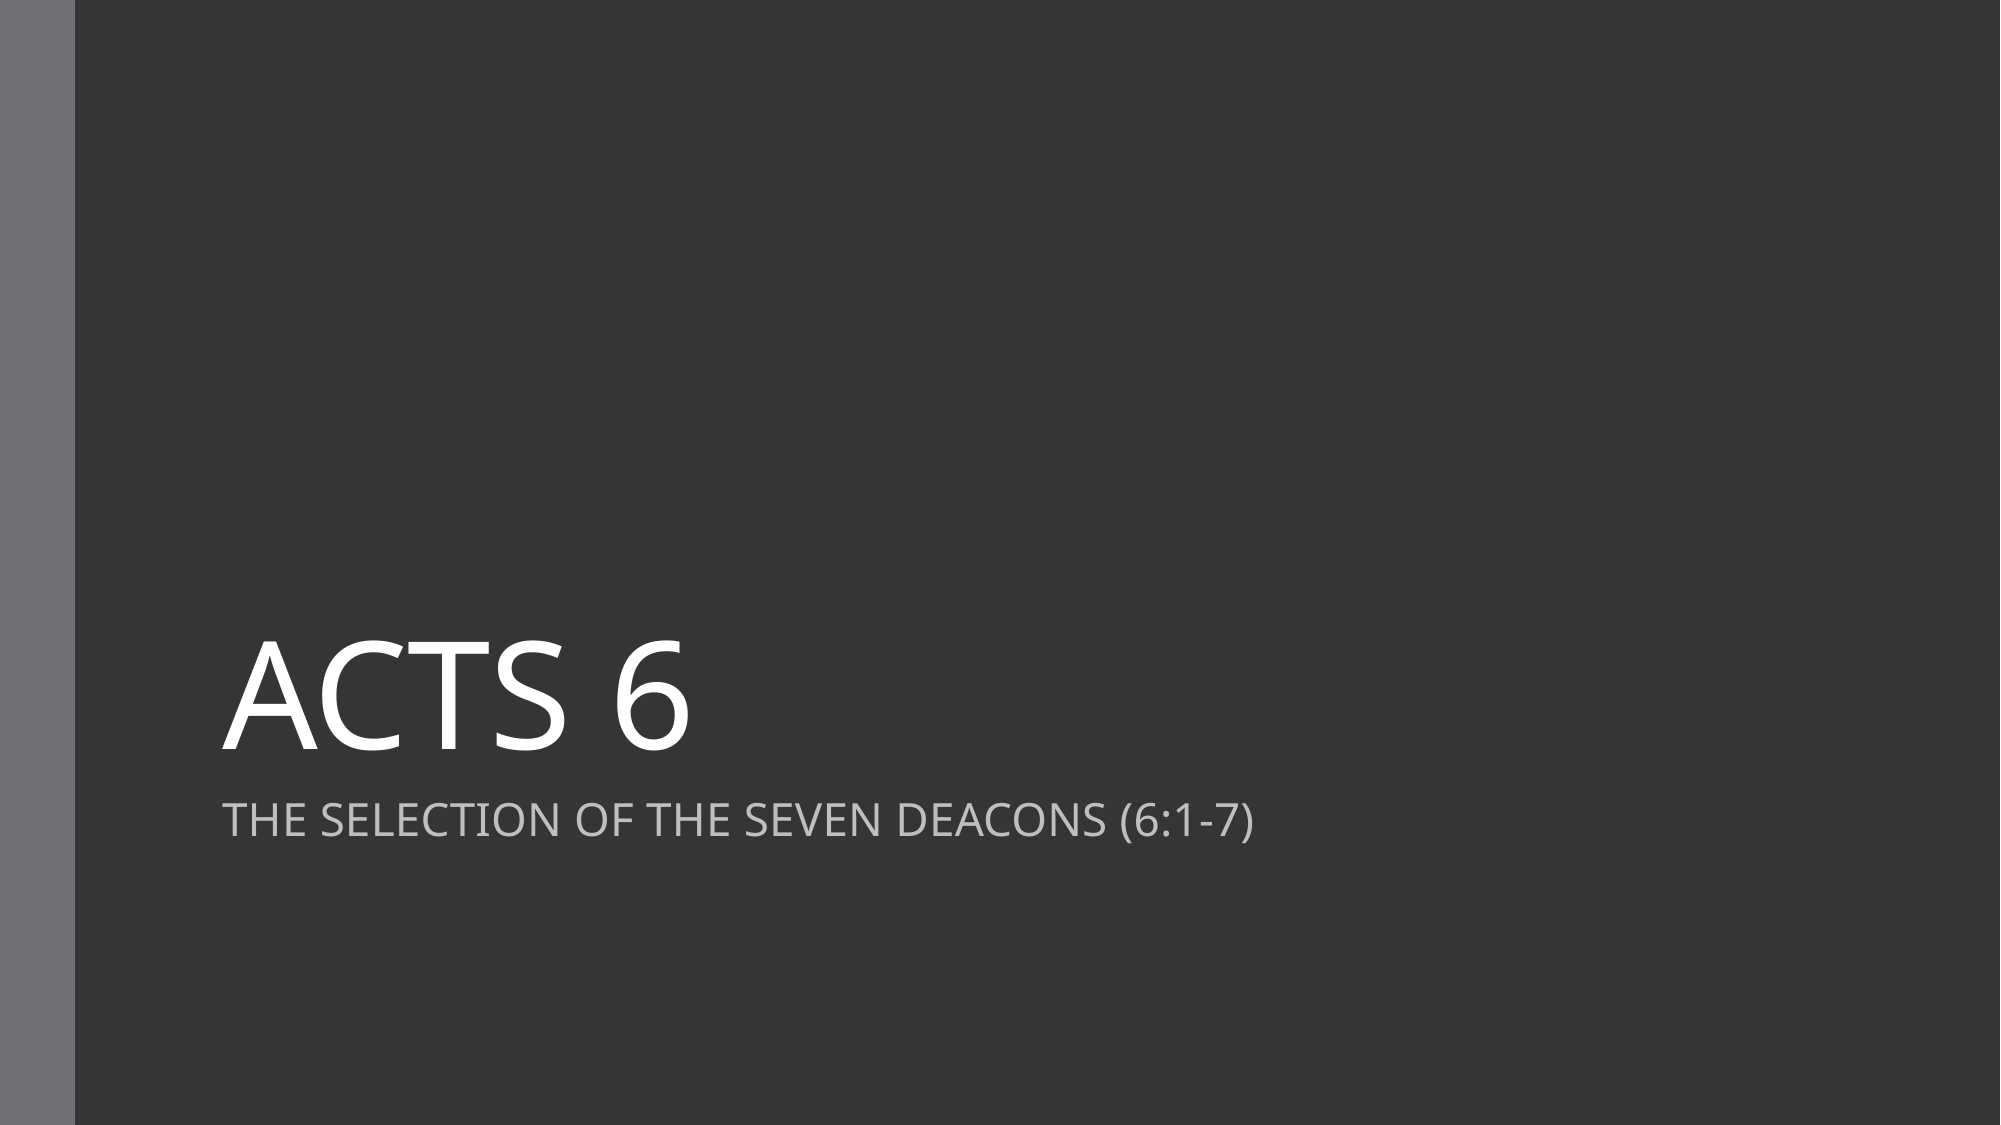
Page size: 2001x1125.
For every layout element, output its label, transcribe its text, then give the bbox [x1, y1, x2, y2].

subtitle THE SELECTION OF THE SEVEN DEACONS (6:1-7) [206, 787, 1752, 1066]
title ACTS 6 [206, 124, 1752, 787]
